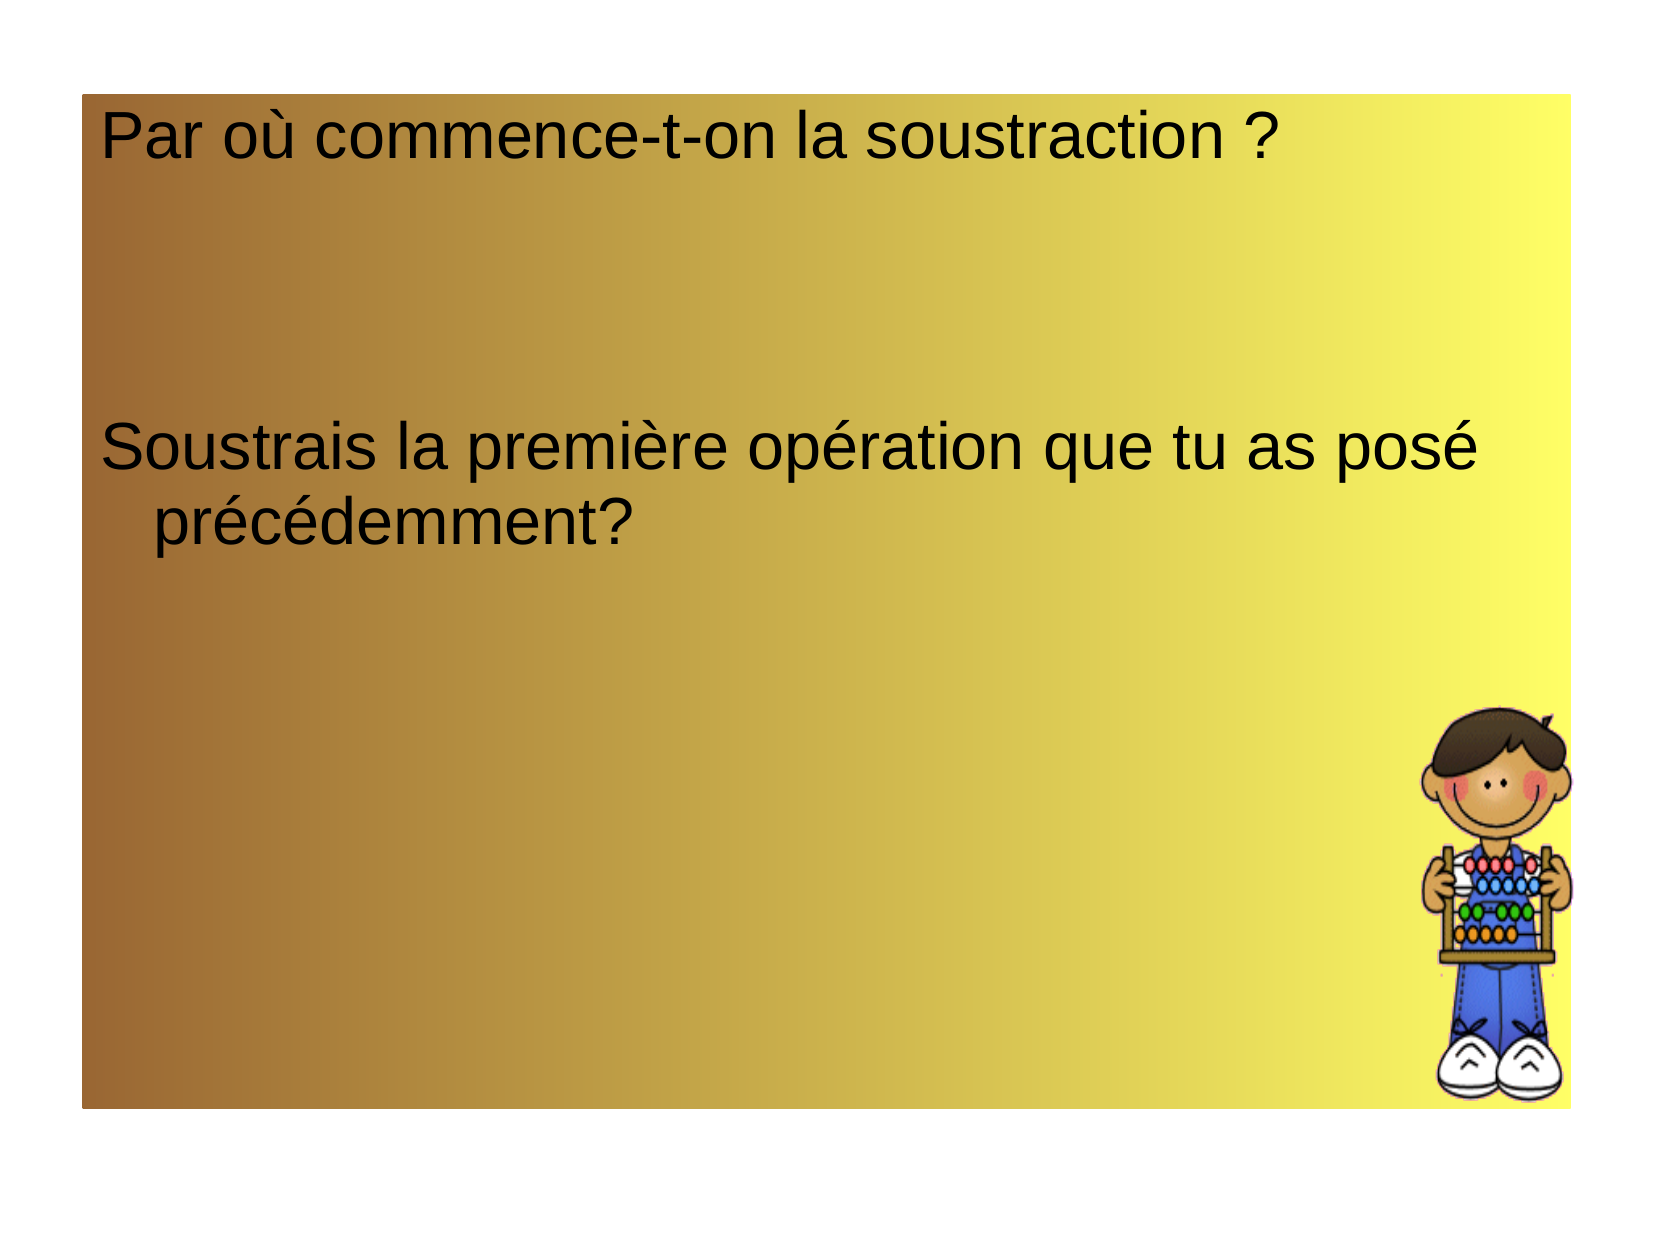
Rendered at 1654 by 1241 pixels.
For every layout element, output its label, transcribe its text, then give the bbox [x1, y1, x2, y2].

list Par où commence-t-on la soustraction ? Soustrais la première opération que tu as posé précédemment? [82, 94, 1571, 1109]
picture [1417, 696, 1583, 1111]
